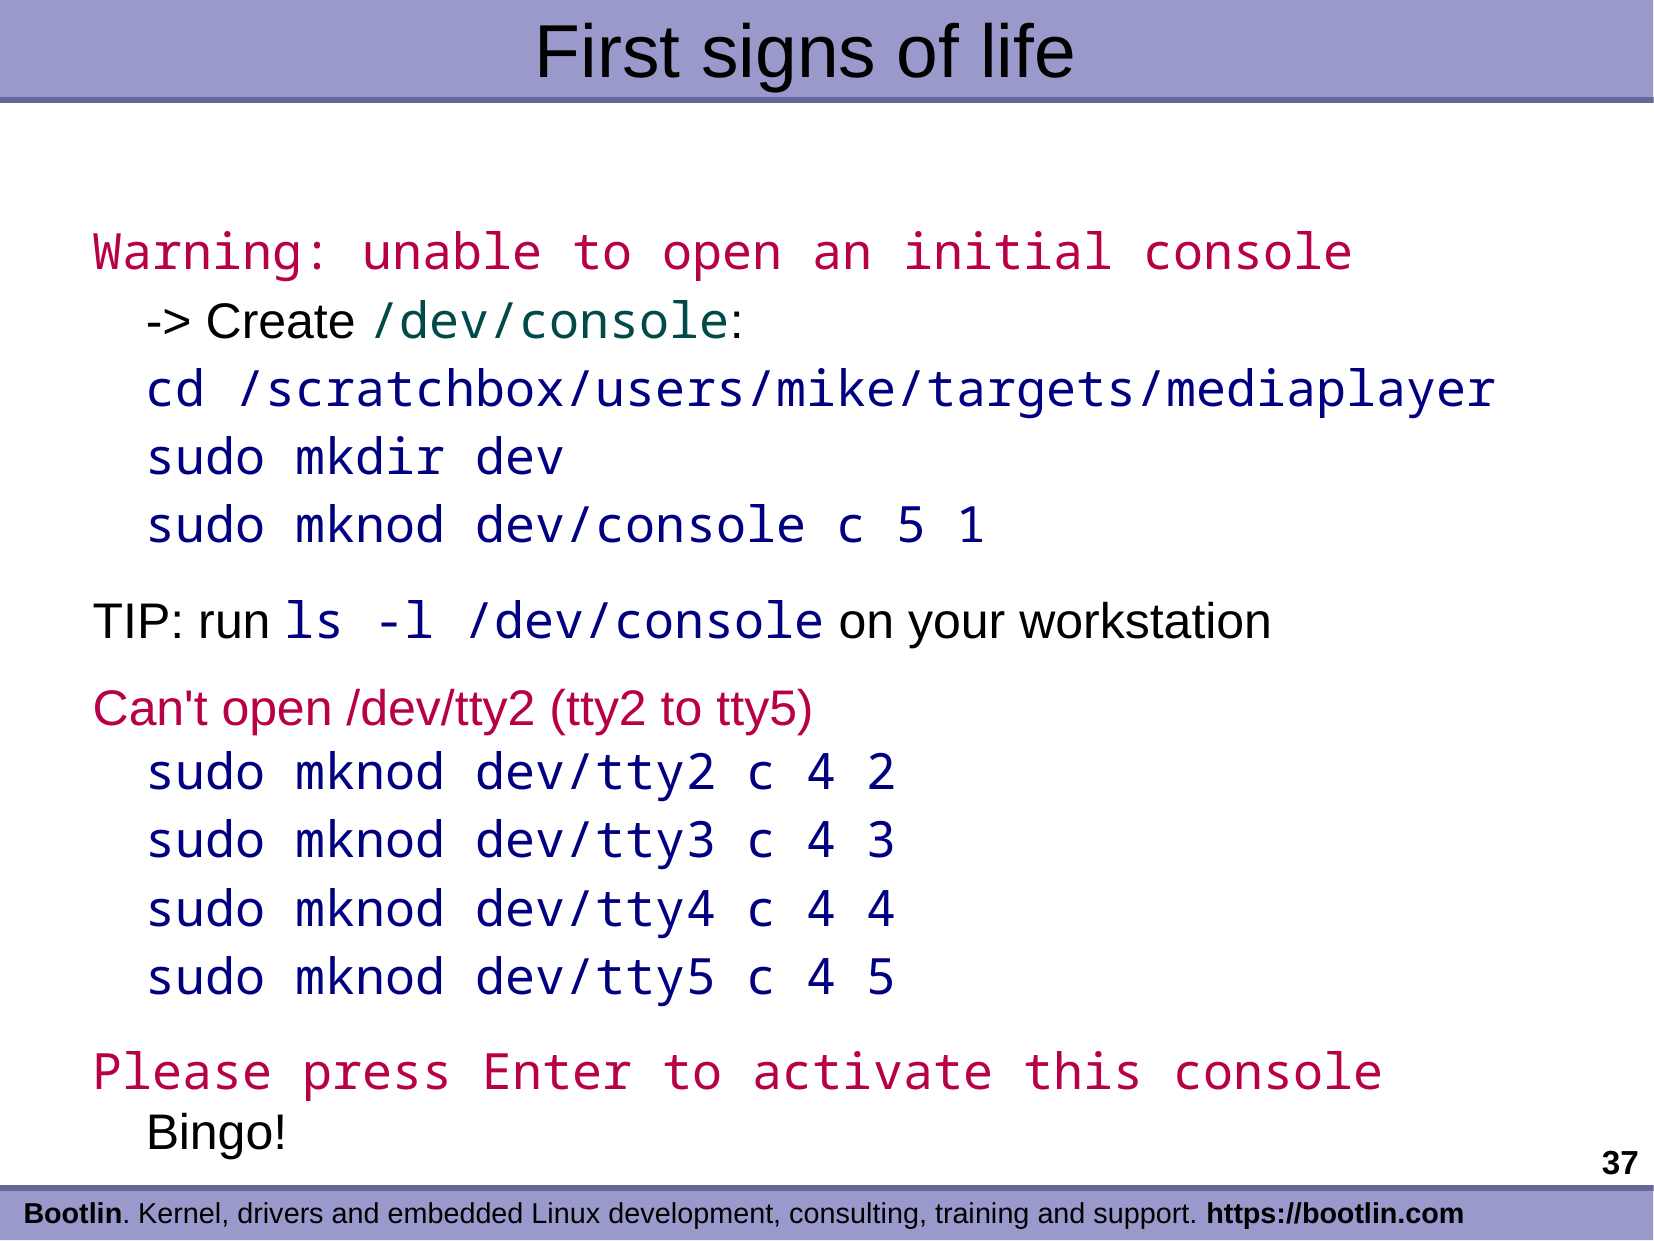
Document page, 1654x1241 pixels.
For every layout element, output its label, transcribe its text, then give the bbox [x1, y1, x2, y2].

title First signs of life [60, 5, 1551, 97]
list Warning: unable to open an initial console -> Create /dev/console: cd /scratchbox/users/mike/targets/mediaplayer sudo mkdir dev sudo mknod dev/console c 5 1 TIP: run ls -l /dev/console on your workstation Can't open /dev/tty2 (tty2 to tty5) sudo mknod dev/tty2 c 4 2 sudo mknod dev/tty3 c 4 3 sudo mknod dev/tty4 c 4 4 sudo mknod dev/tty5 c 4 5 Please press Enter to activate this console Bingo! [75, 216, 1576, 1070]
